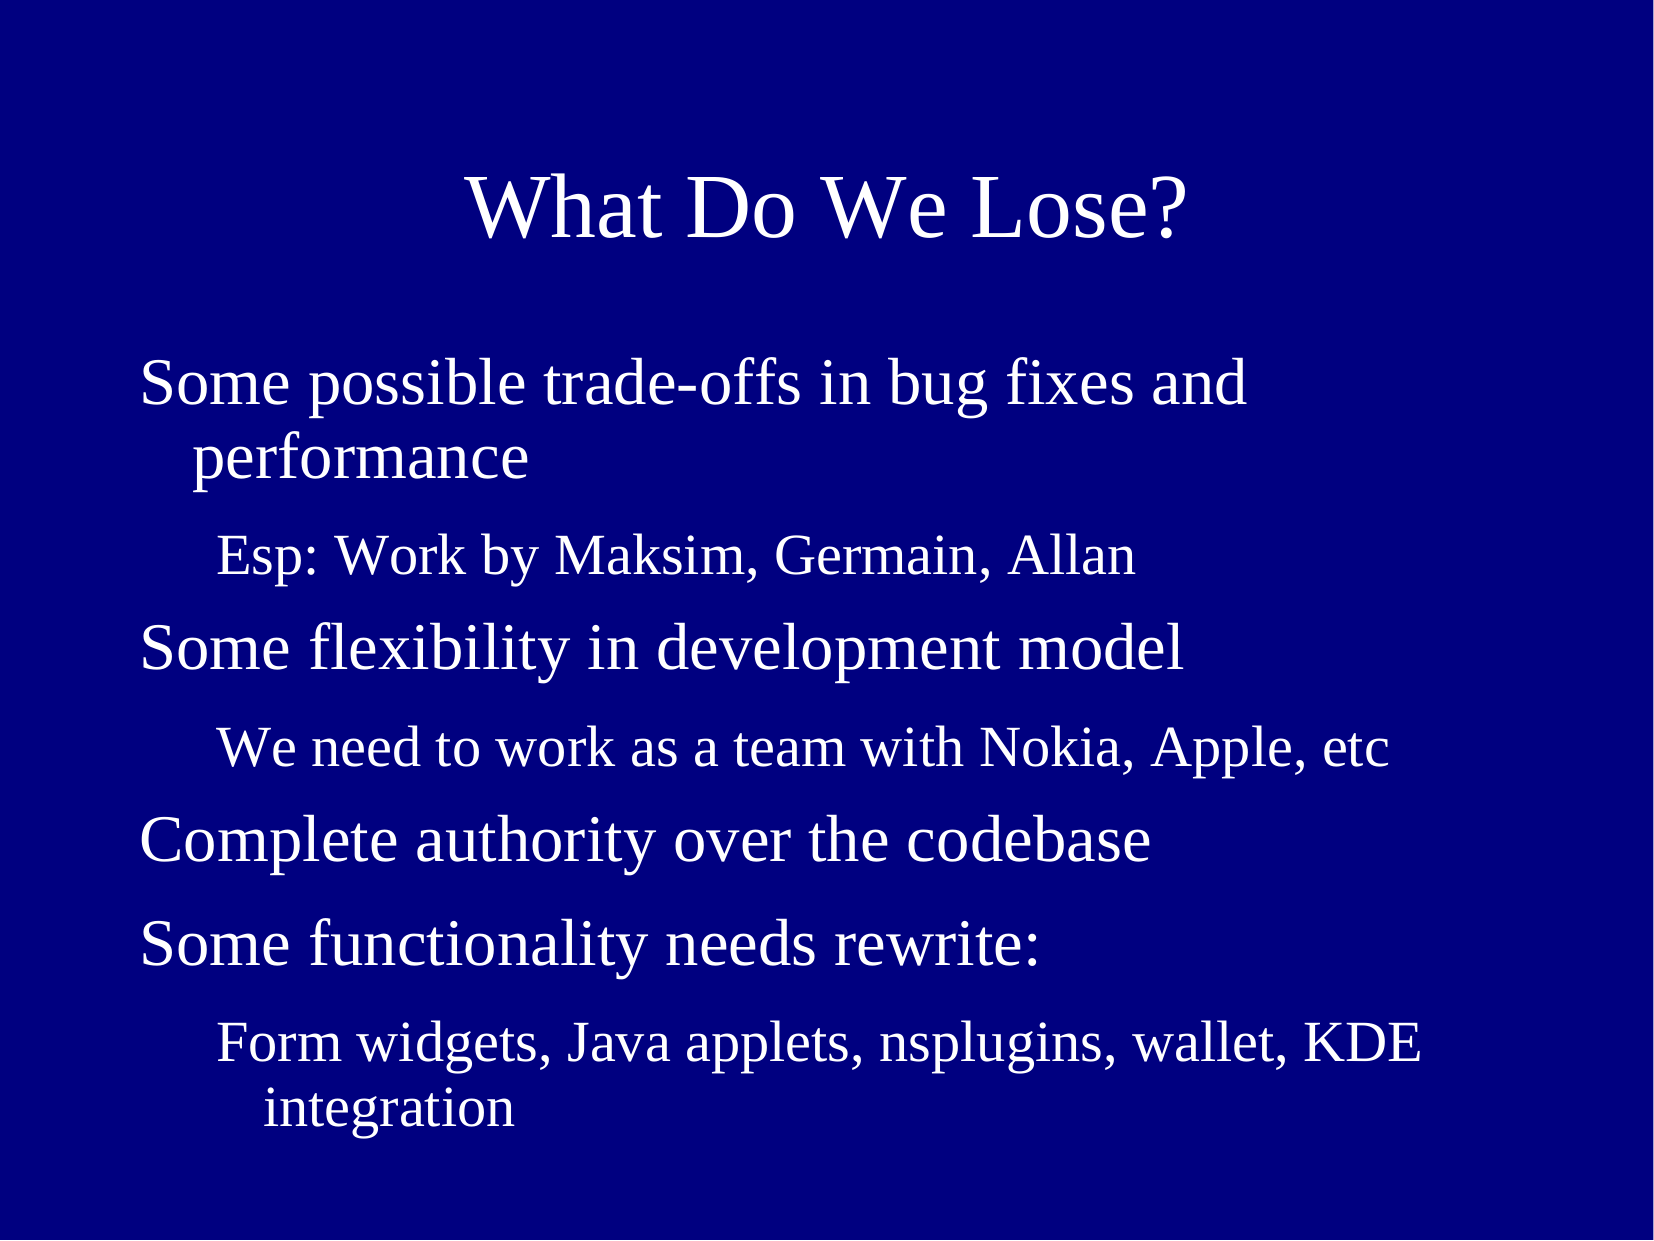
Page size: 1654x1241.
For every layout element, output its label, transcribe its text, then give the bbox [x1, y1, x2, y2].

title What Do We Lose? [121, 102, 1534, 311]
list Some possible trade-offs in bug fixes and performance Esp: Work by Maksim, Germain, Allan Some flexibility in development model We need to work as a team with Nokia, Apple, etc Complete authority over the codebase Some functionality needs rewrite: Form widgets, Java applets, nsplugins, wallet, KDE integration [121, 344, 1534, 1143]
